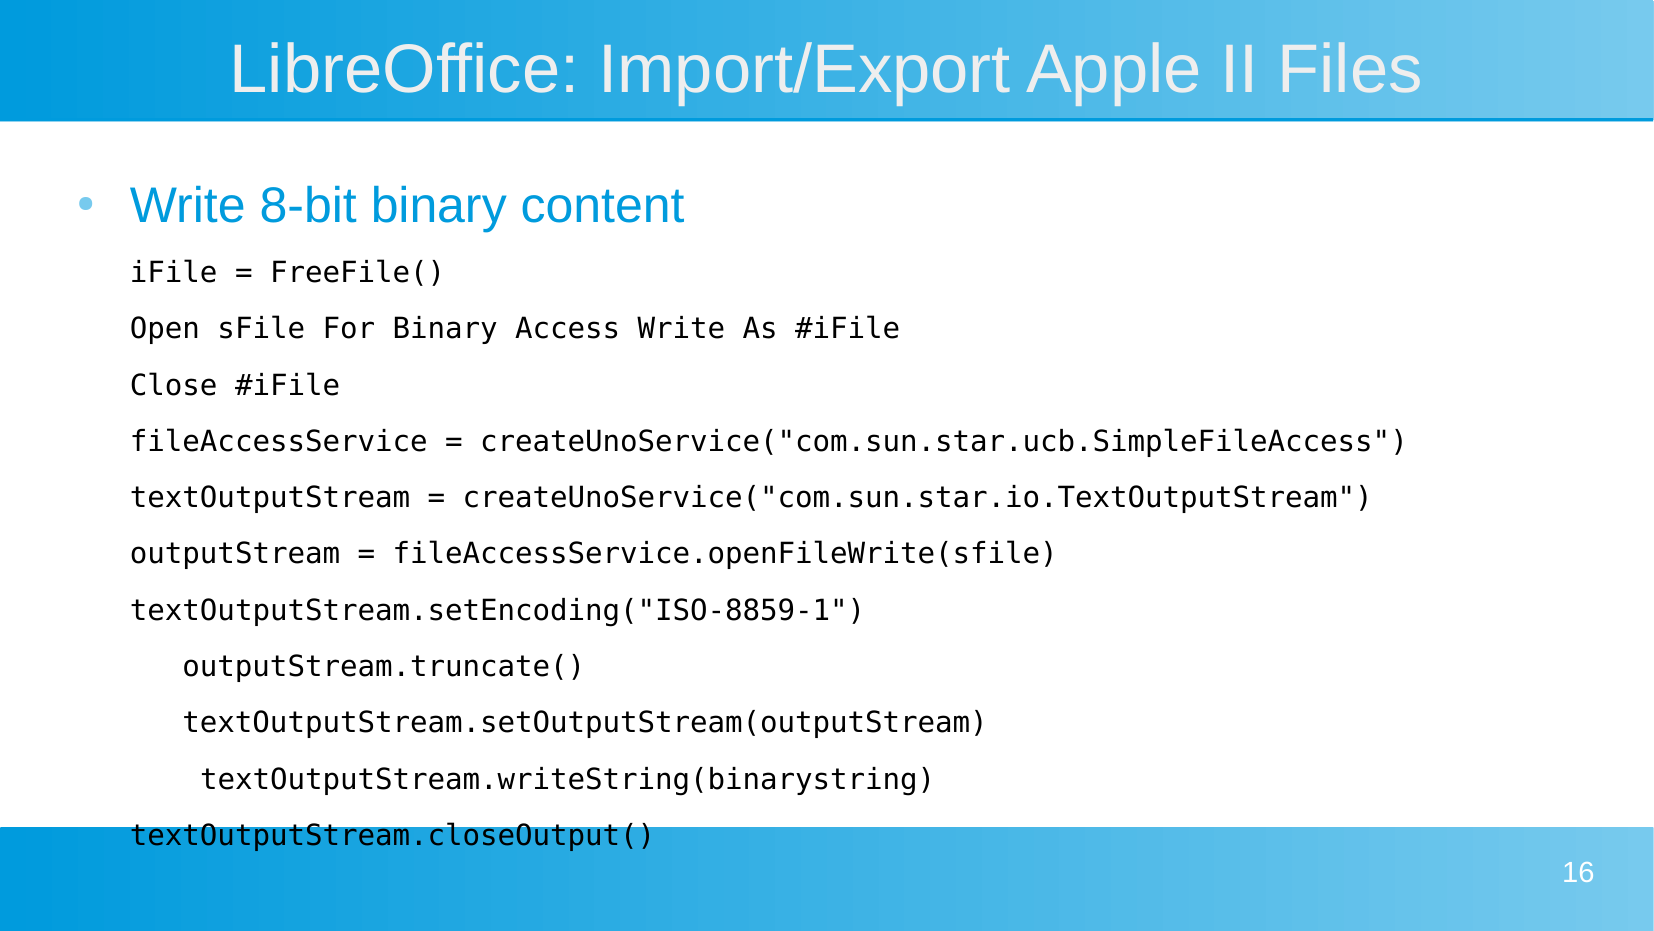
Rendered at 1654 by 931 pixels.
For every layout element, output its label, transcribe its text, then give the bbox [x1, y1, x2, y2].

title LibreOffice: Import/Export Apple II Files [59, 29, 1595, 108]
list Write 8-bit binary content iFile = FreeFile() Open sFile For Binary Access Write As #iFile Close #iFile fileAccessService = createUnoService("com.sun.star.ucb.SimpleFileAccess") textOutputStream = createUnoService("com.sun.star.io.TextOutputStream") outputStream = fileAccessService.openFileWrite(sfile) textOutputStream.setEncoding("ISO-8859-1") outputStream.truncate() textOutputStream.setOutputStream(outputStream) textOutputStream.writeString(binarystring) textOutputStream.closeOutput() [59, 177, 1595, 768]
